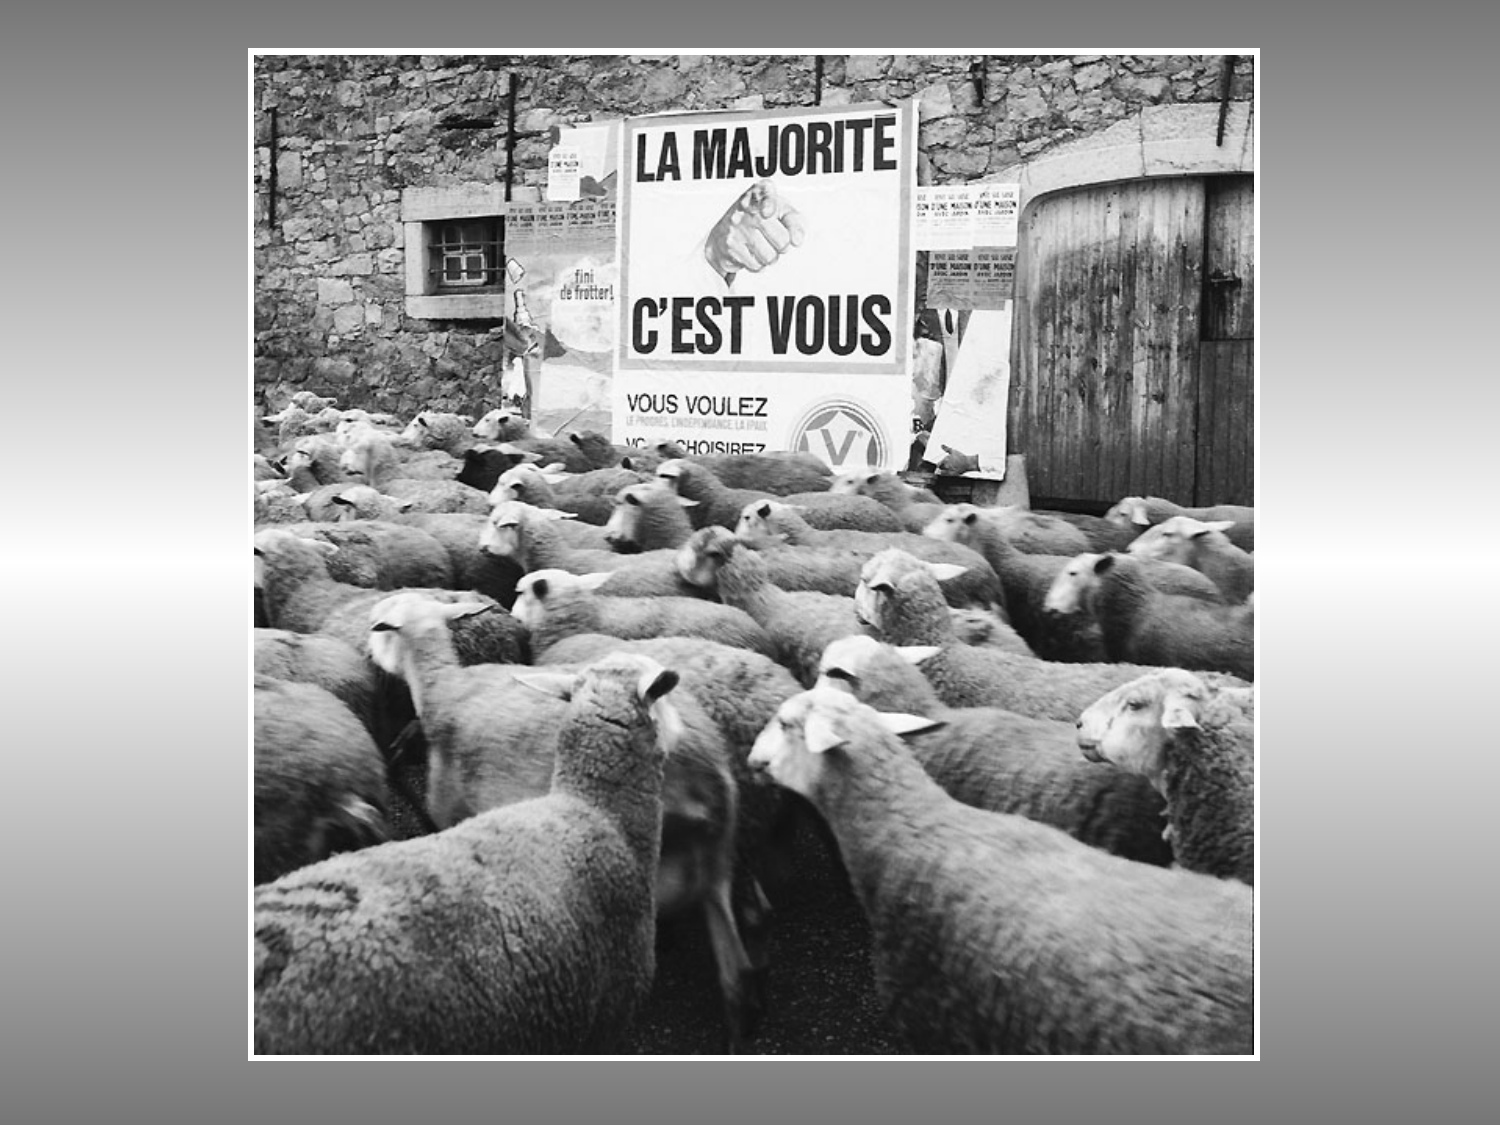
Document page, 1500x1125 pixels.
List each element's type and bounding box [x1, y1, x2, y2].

picture [253, 54, 1254, 1055]
